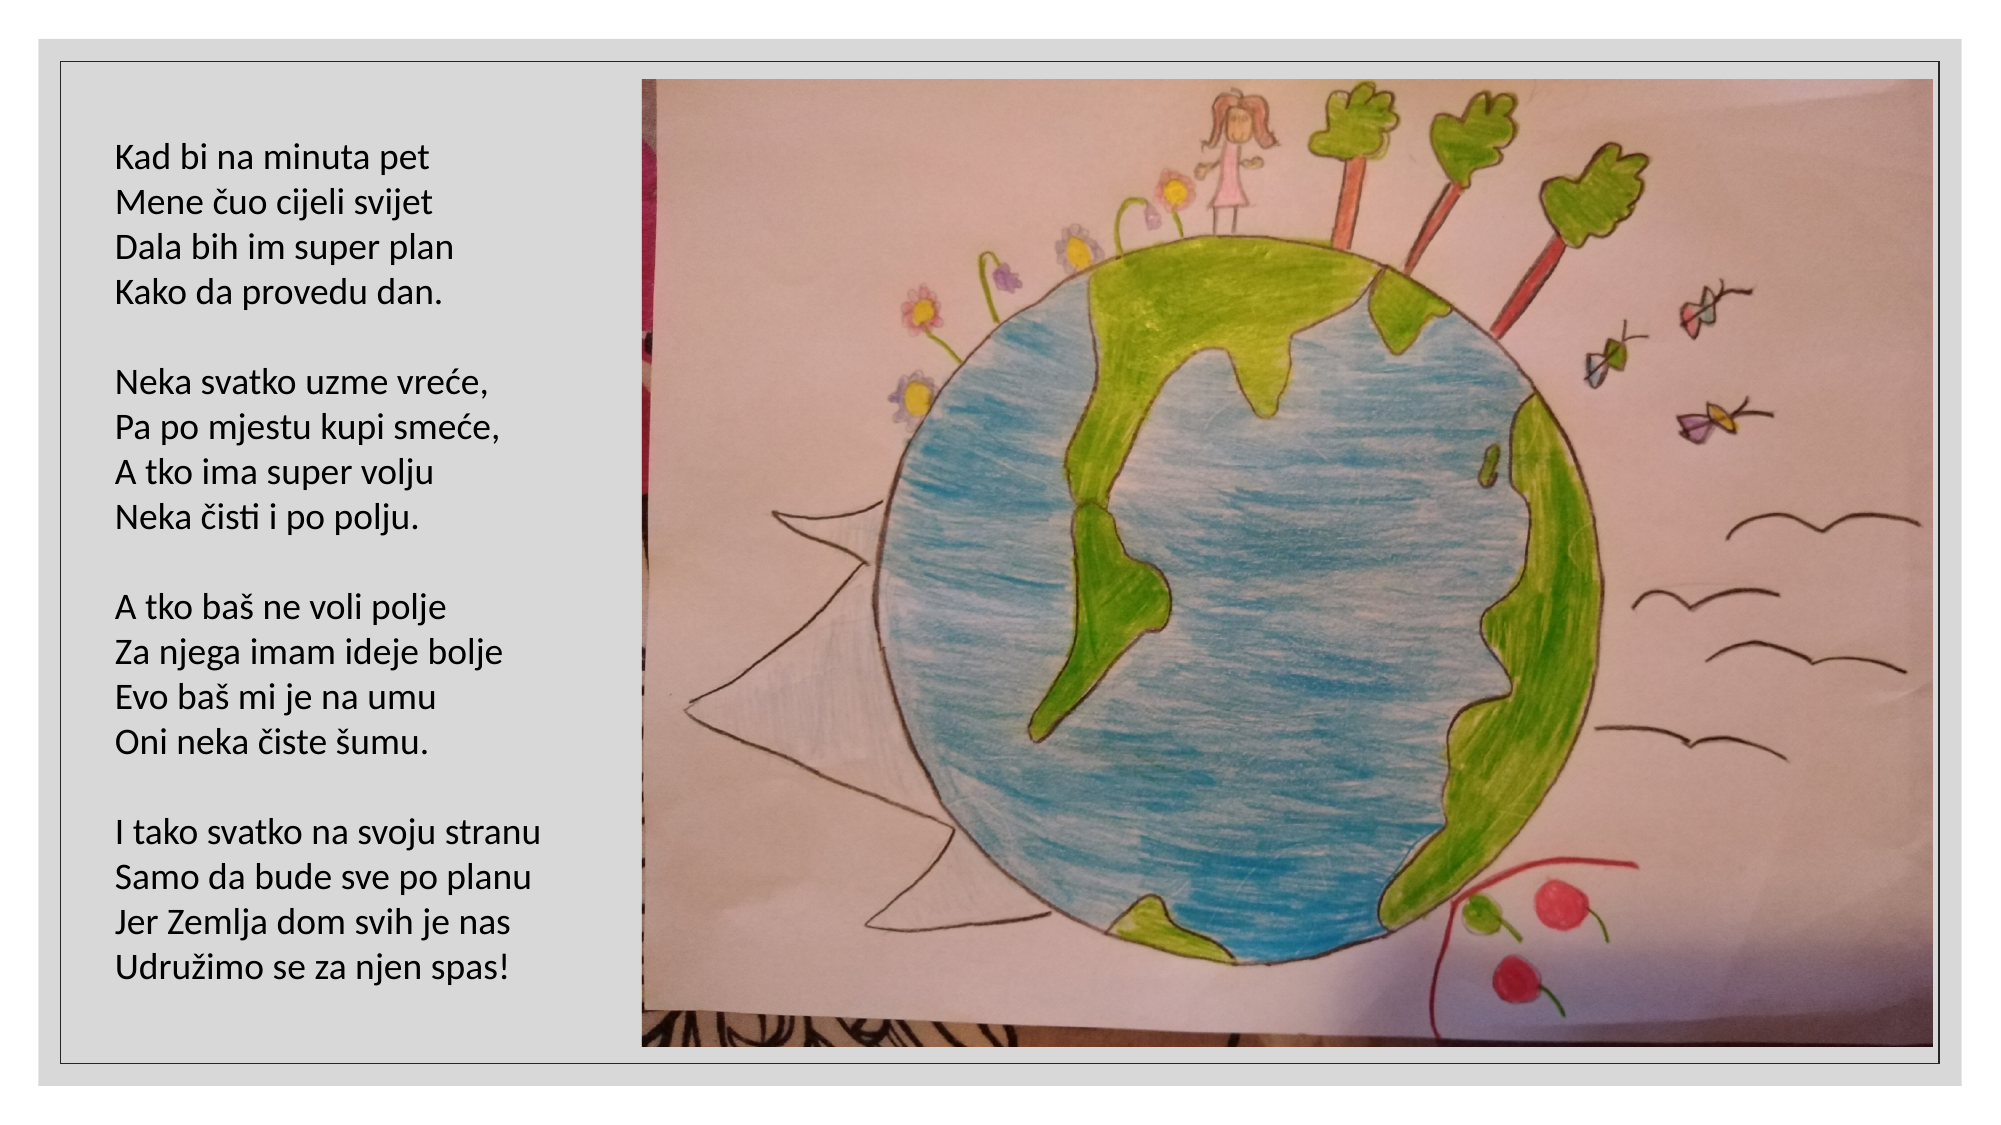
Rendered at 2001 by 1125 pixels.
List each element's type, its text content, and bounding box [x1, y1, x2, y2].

title [174, 105, 641, 331]
picture [641, 78, 1933, 1047]
text_box Kad bi na minuta pet Mene čuo cijeli svijet Dala bih im super plan Kako da provedu dan. Neka svatko uzme vreće, Pa po mjestu kupi smeće, A tko ima super volju Neka čisti i po polju. A tko baš ne voli polje Za njega imam ideje bolje Evo baš mi je na umu Oni neka čiste šumu. I tako svatko na svoju stranu Samo da bude sve po planu Jer Zemlja dom svih je nas Udružimo se za njen spas! [99, 124, 610, 1094]
